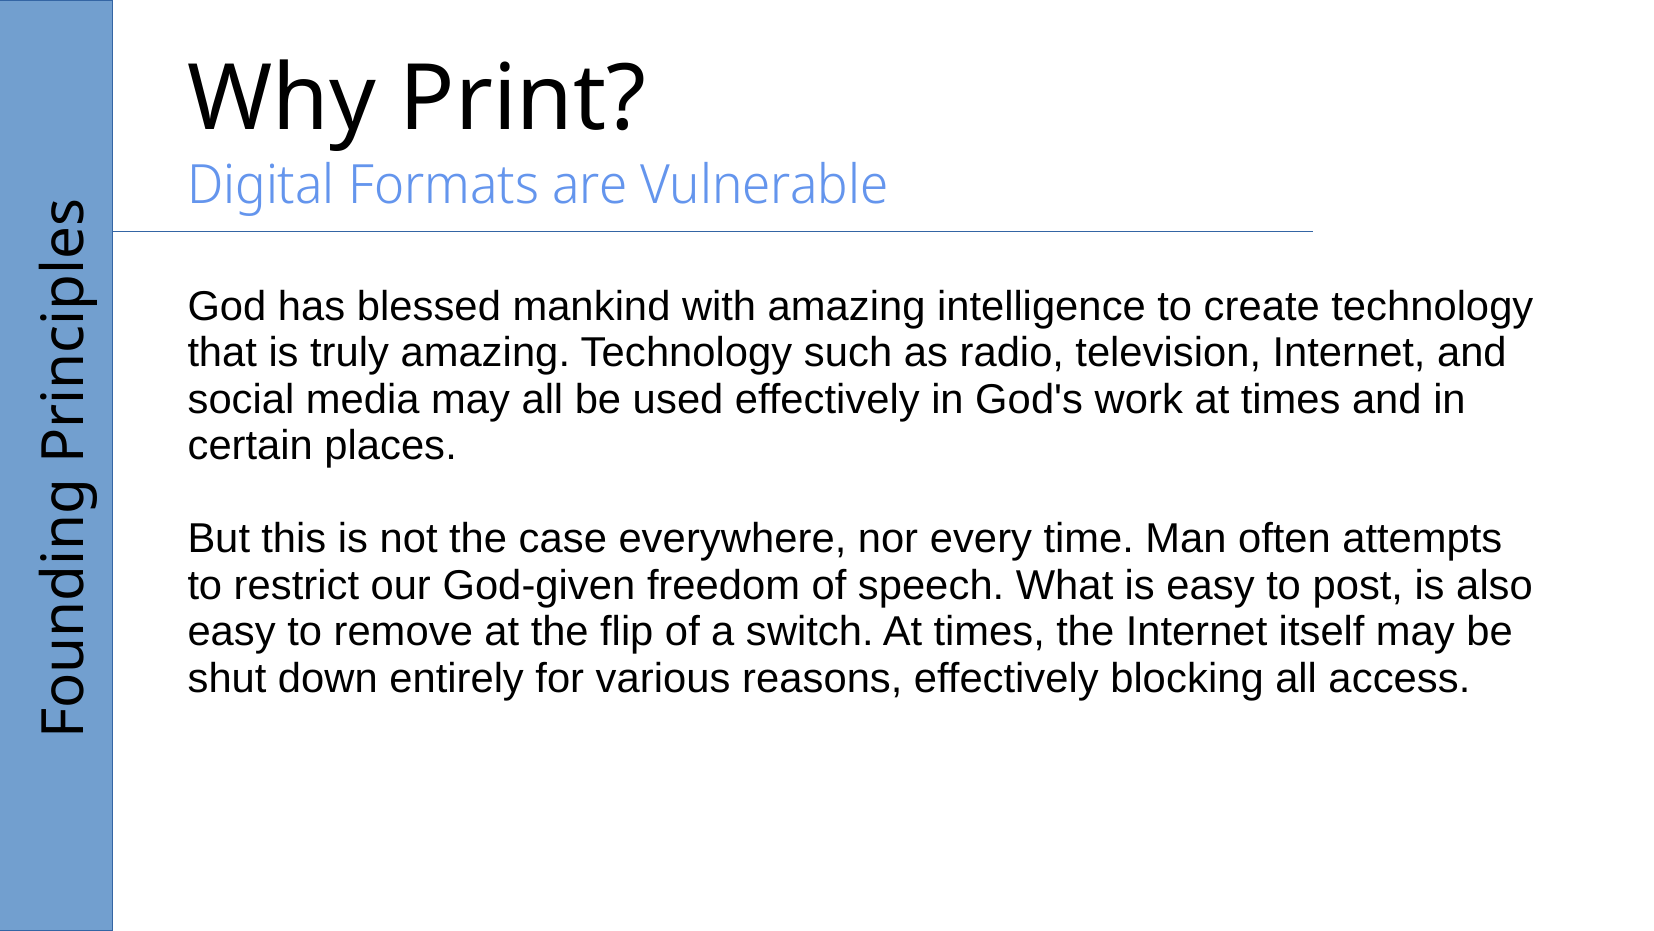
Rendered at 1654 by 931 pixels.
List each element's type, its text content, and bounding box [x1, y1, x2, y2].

title Why Print? [187, 33, 1571, 125]
text_box Founding Principles [13, 37, 105, 901]
text_box [0, 0, 113, 931]
subtitle God has blessed mankind with amazing intelligence to create technology that is truly amazing. Technology such as radio, television, Internet, and social media may all be used effectively in God's work at times and in certain places. But this is not the case everywhere, nor every time. Man often attempts to restrict our God-given freedom of speech. What is easy to post, is also easy to remove at the flip of a switch. At times, the Internet itself may be shut down entirely for various reasons, effectively blocking all access. [187, 282, 1538, 887]
title Digital Formats are Vulnerable [187, 125, 1571, 239]
